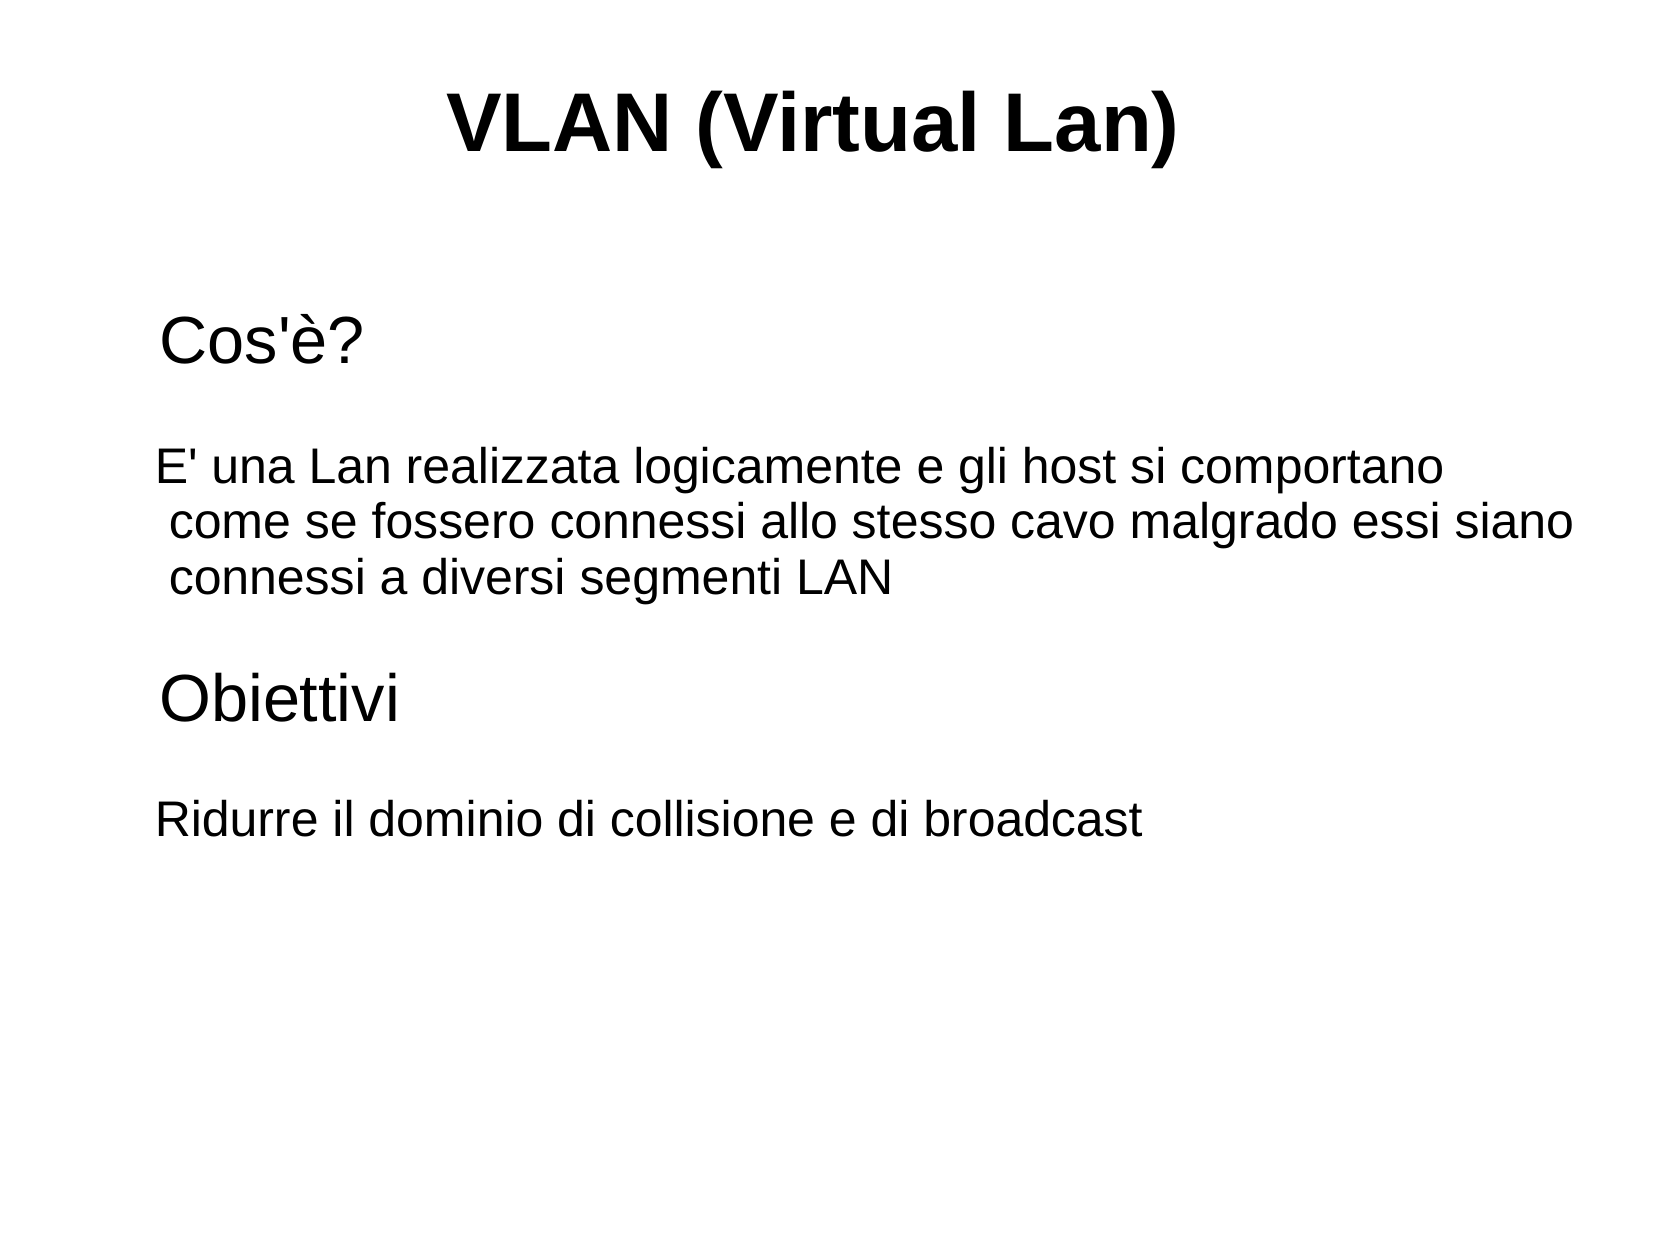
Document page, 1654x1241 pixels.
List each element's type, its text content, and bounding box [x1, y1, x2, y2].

text_box Cos'è? E' una Lan realizzata logicamente e gli host si comportano come se fossero connessi allo stesso cavo malgrado essi siano connessi a diversi segmenti LAN Obiettivi Ridurre il dominio di collisione e di broadcast [126, 295, 1604, 1093]
text_box VLAN (Virtual Lan) [431, 69, 1195, 178]
